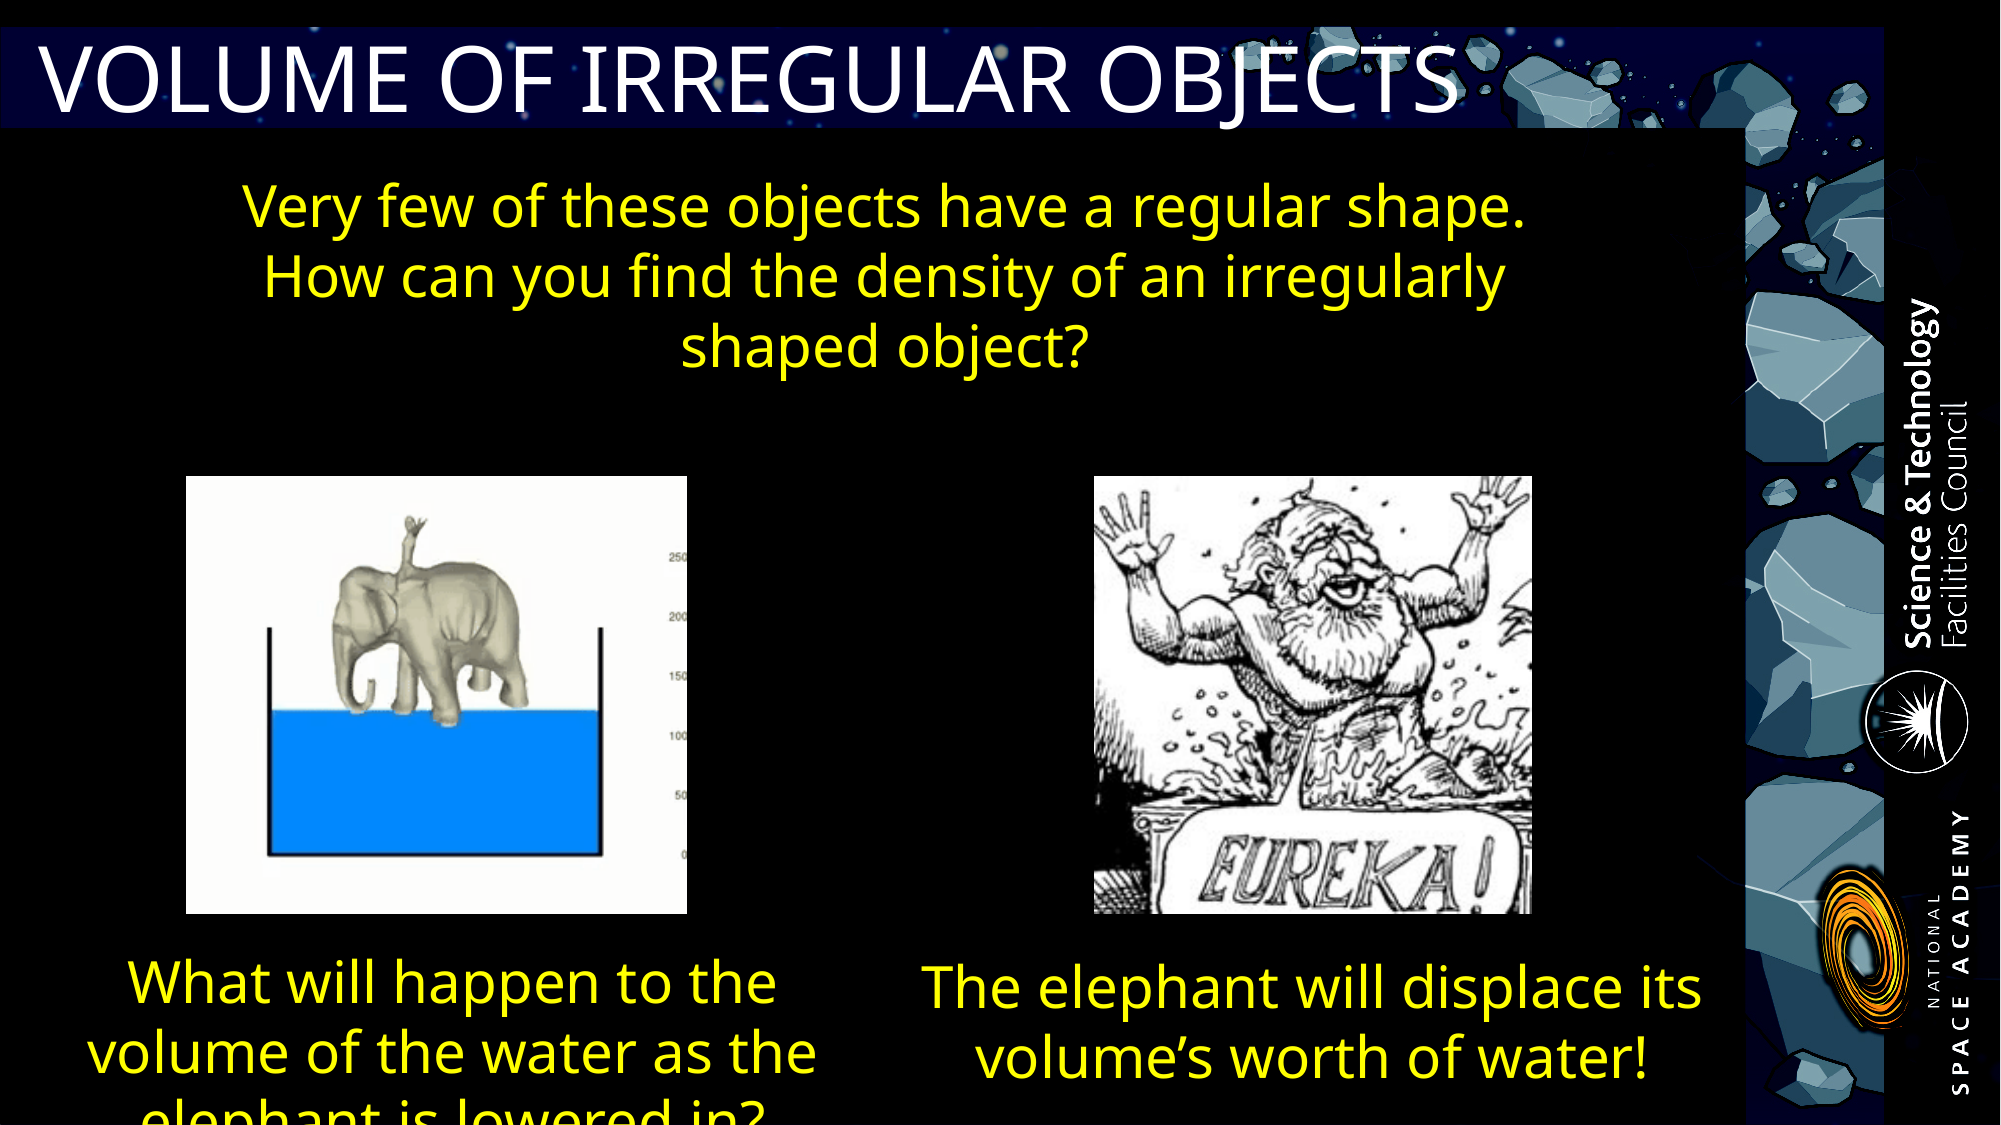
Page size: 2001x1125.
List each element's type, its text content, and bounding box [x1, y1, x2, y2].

picture [186, 476, 687, 914]
text_box VOLUME OF IRREGULAR OBJECTS [23, 13, 1474, 141]
text_box Very few of these objects have a regular shape. How can you find the density of an irregularly shaped object? [216, 161, 1554, 318]
text_box The elephant will displace its volume’s worth of water! [882, 942, 1743, 1099]
text_box What will happen to the volume of the water as the elephant is lowered in? [23, 937, 883, 1094]
picture [1094, 476, 1532, 914]
